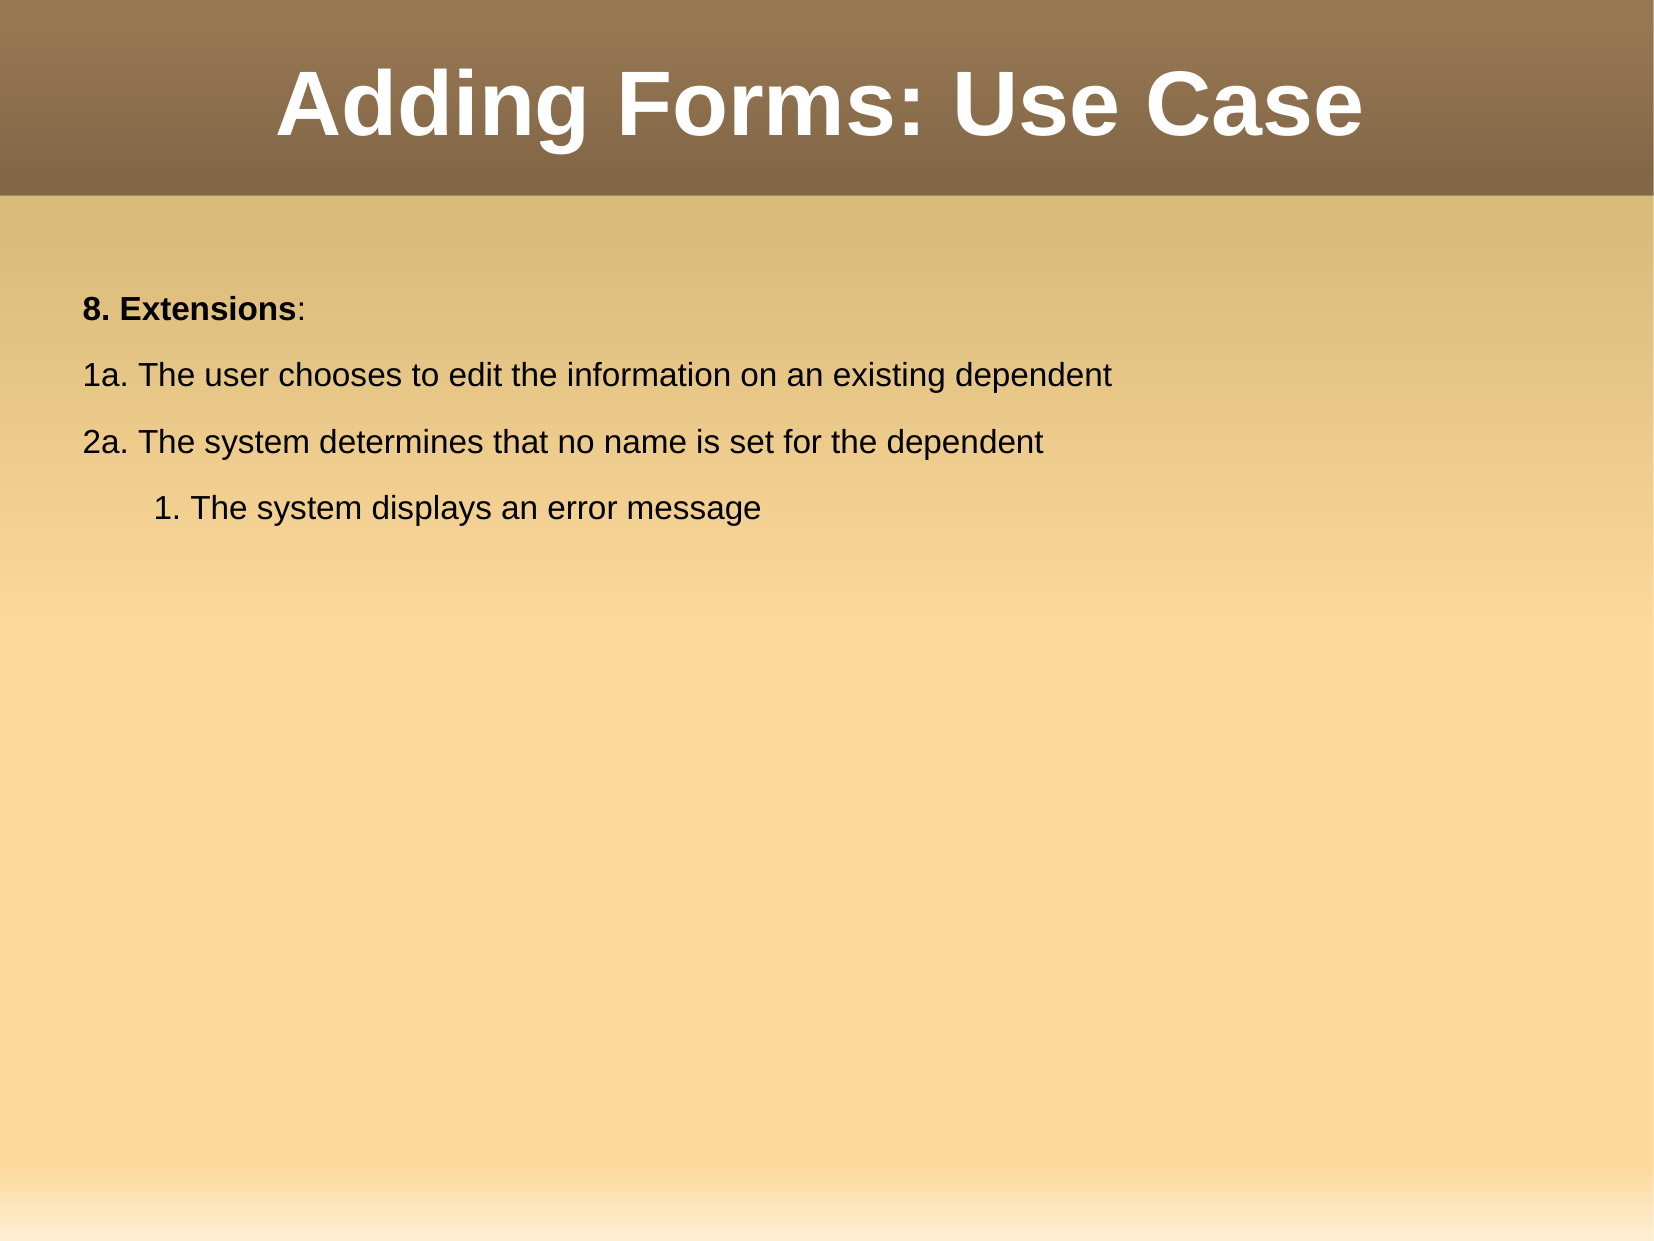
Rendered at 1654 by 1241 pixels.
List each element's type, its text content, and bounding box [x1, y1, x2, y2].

title Adding Forms: Use Case [76, 7, 1565, 200]
picture [0, 0, 1654, 1241]
list 8. Extensions: 1a. The user chooses to edit the information on an existing dependent 2a. The system determines that no name is set for the dependent 1. The system displays an error message [82, 290, 1571, 1094]
